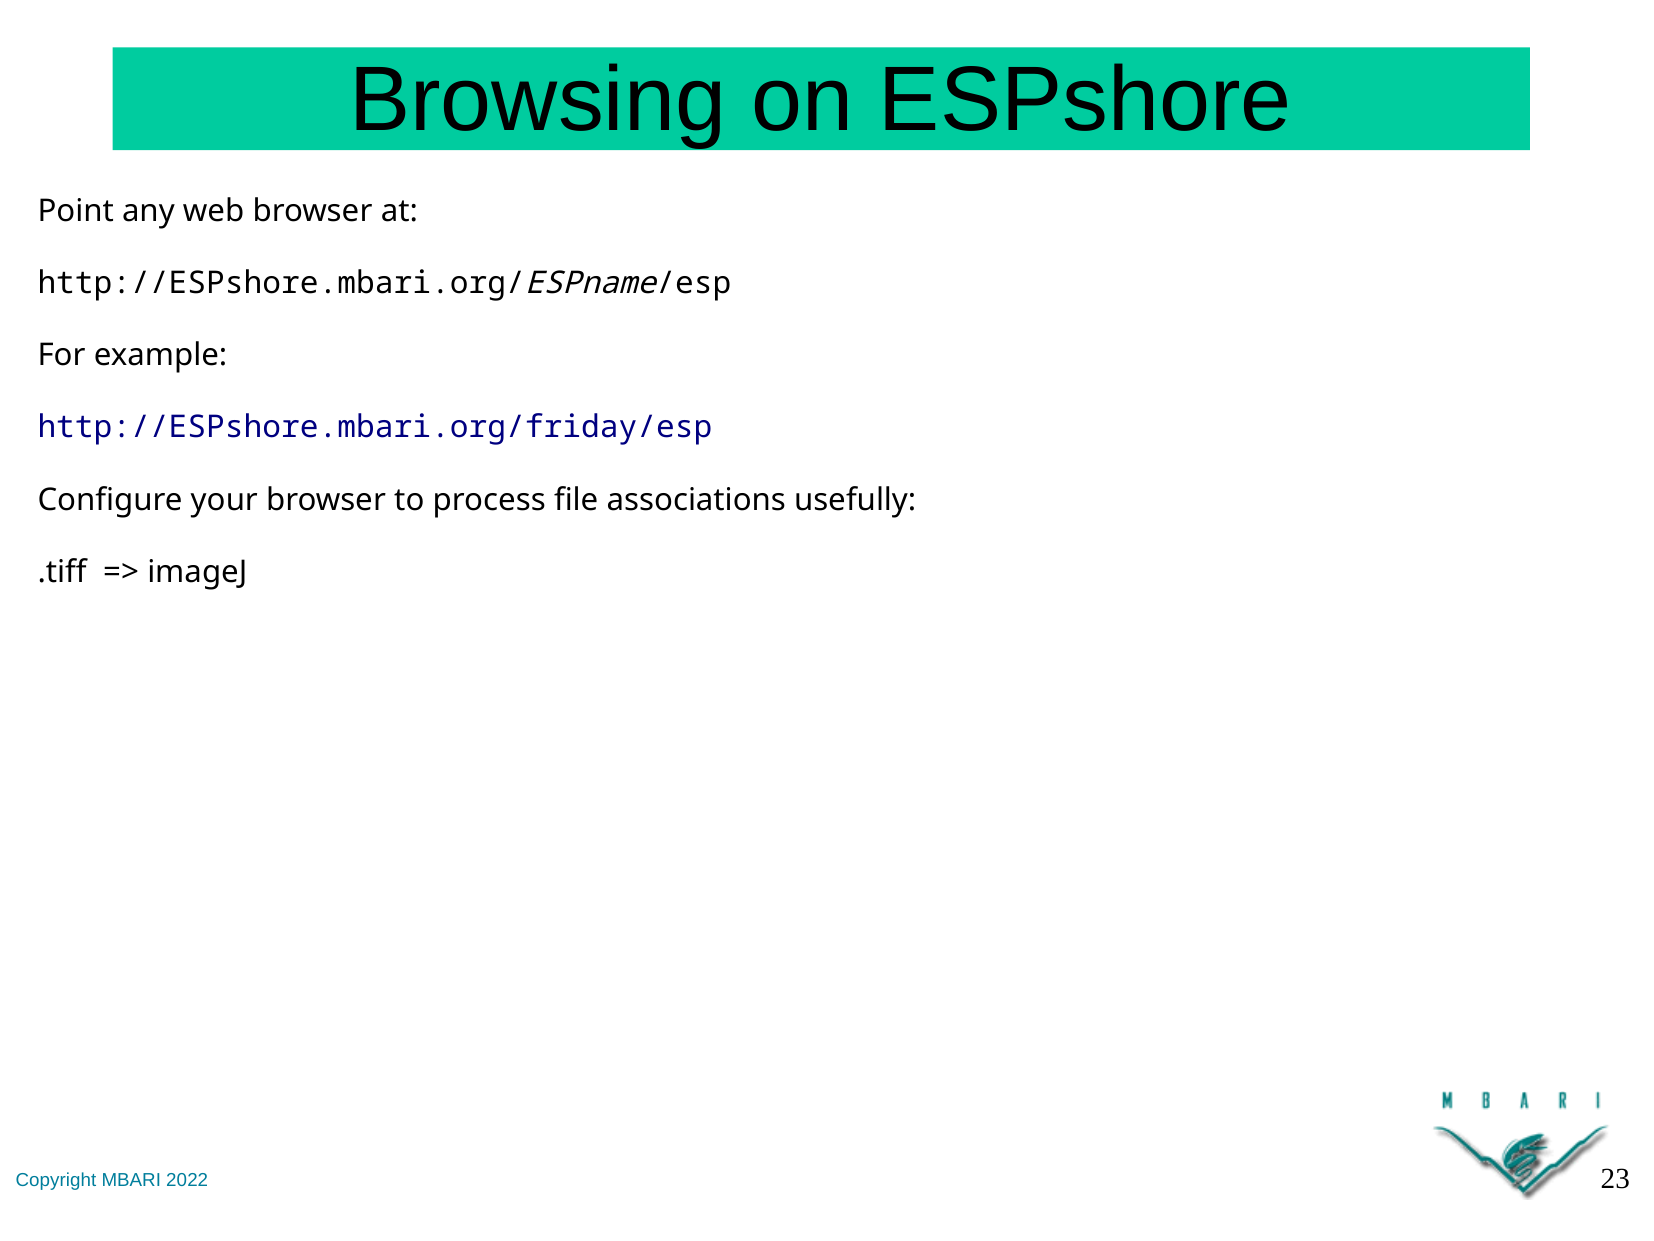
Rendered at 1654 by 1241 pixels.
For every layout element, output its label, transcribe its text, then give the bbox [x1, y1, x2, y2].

title Browsing on ESPshore [112, 47, 1530, 151]
picture [1426, 1163, 1613, 1200]
list Point any web browser at: http://ESPshore.mbari.org/ESPname/esp For example: http://ESPshore.mbari.org/friday/esp Configure your browser to process file associations usefully: .tiff => imageJ [37, 187, 1613, 1163]
